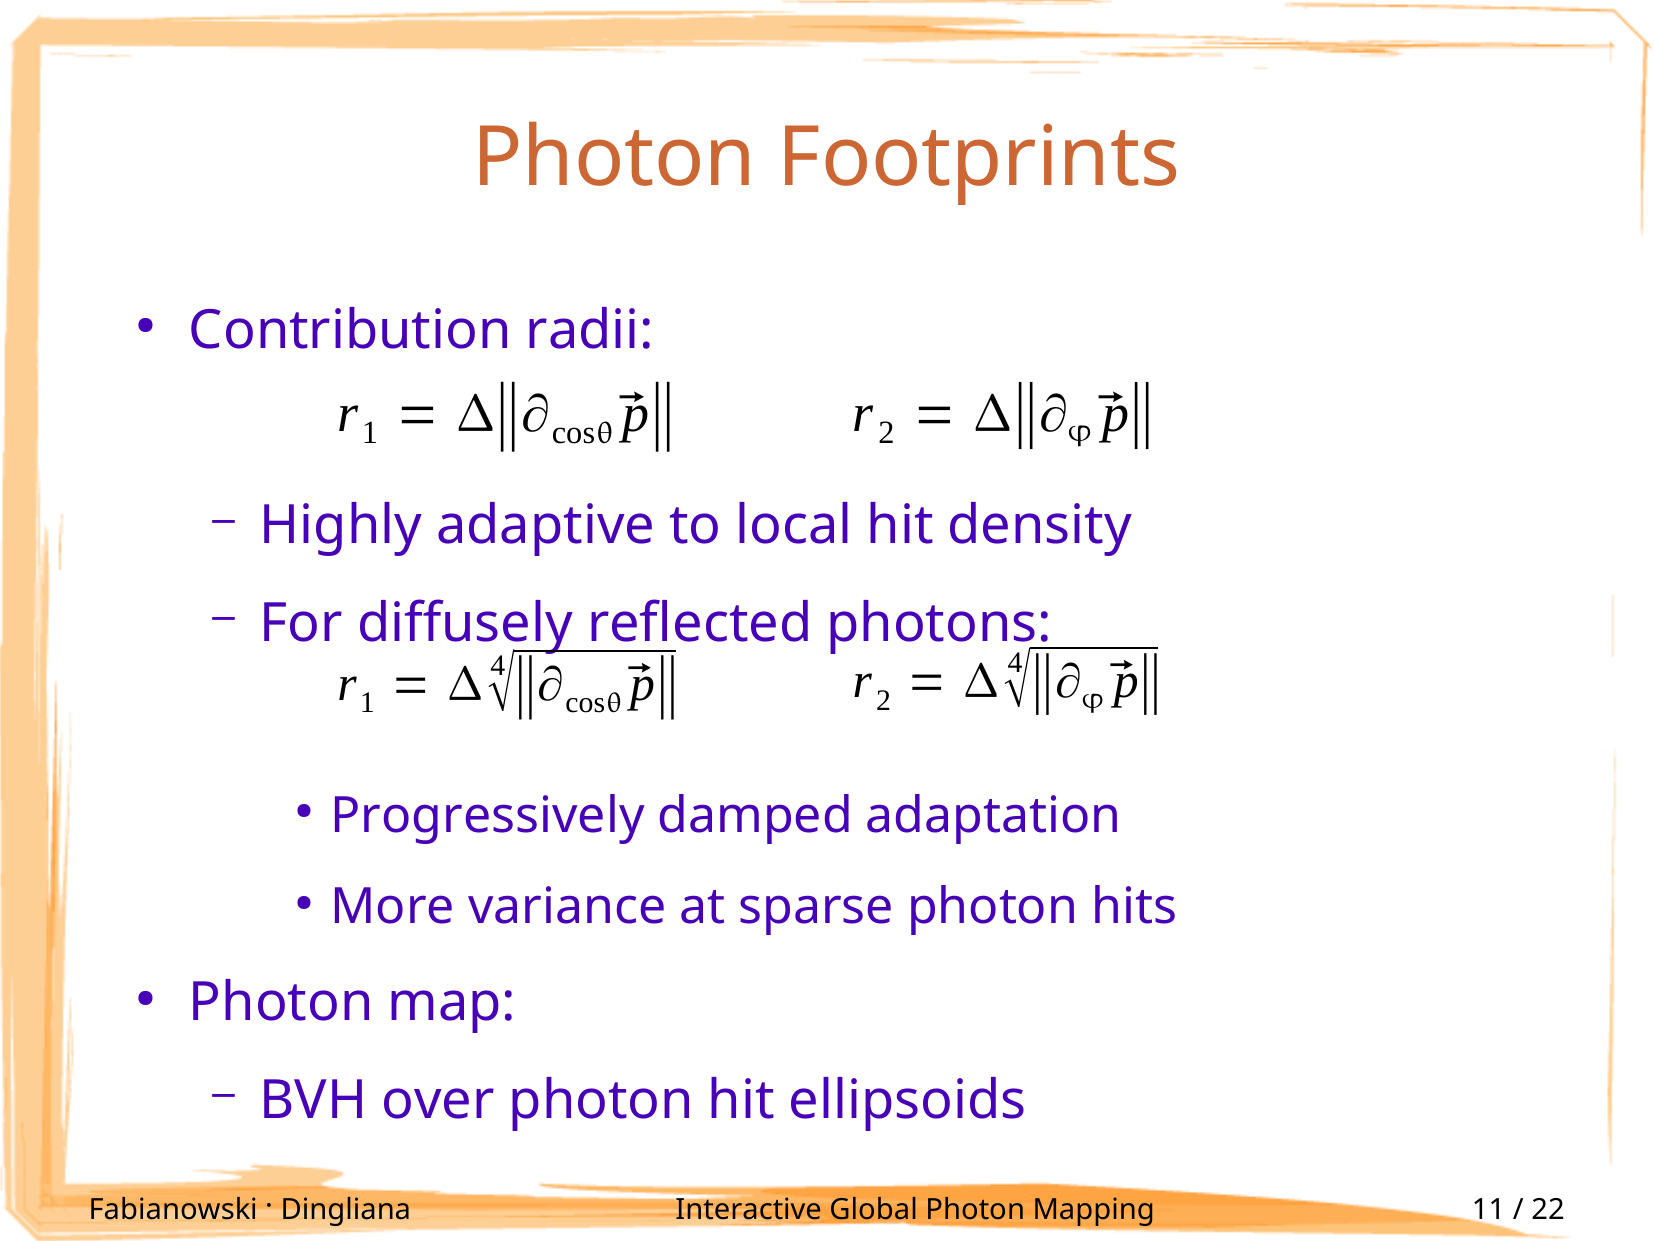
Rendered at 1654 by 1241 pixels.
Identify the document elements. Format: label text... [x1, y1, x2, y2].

chart [335, 647, 689, 723]
picture [0, 0, 1654, 1241]
list Contribution radii: Highly adaptive to local hit density For diffusely reflected photons: Progressively damped adaptation More variance at sparse photon hits Photon map: BVH over photon hit ellipsoids [118, 290, 1571, 1064]
chart [850, 645, 1172, 718]
title Photon Footprints [82, 49, 1571, 257]
chart [335, 379, 685, 455]
chart [850, 379, 1165, 452]
